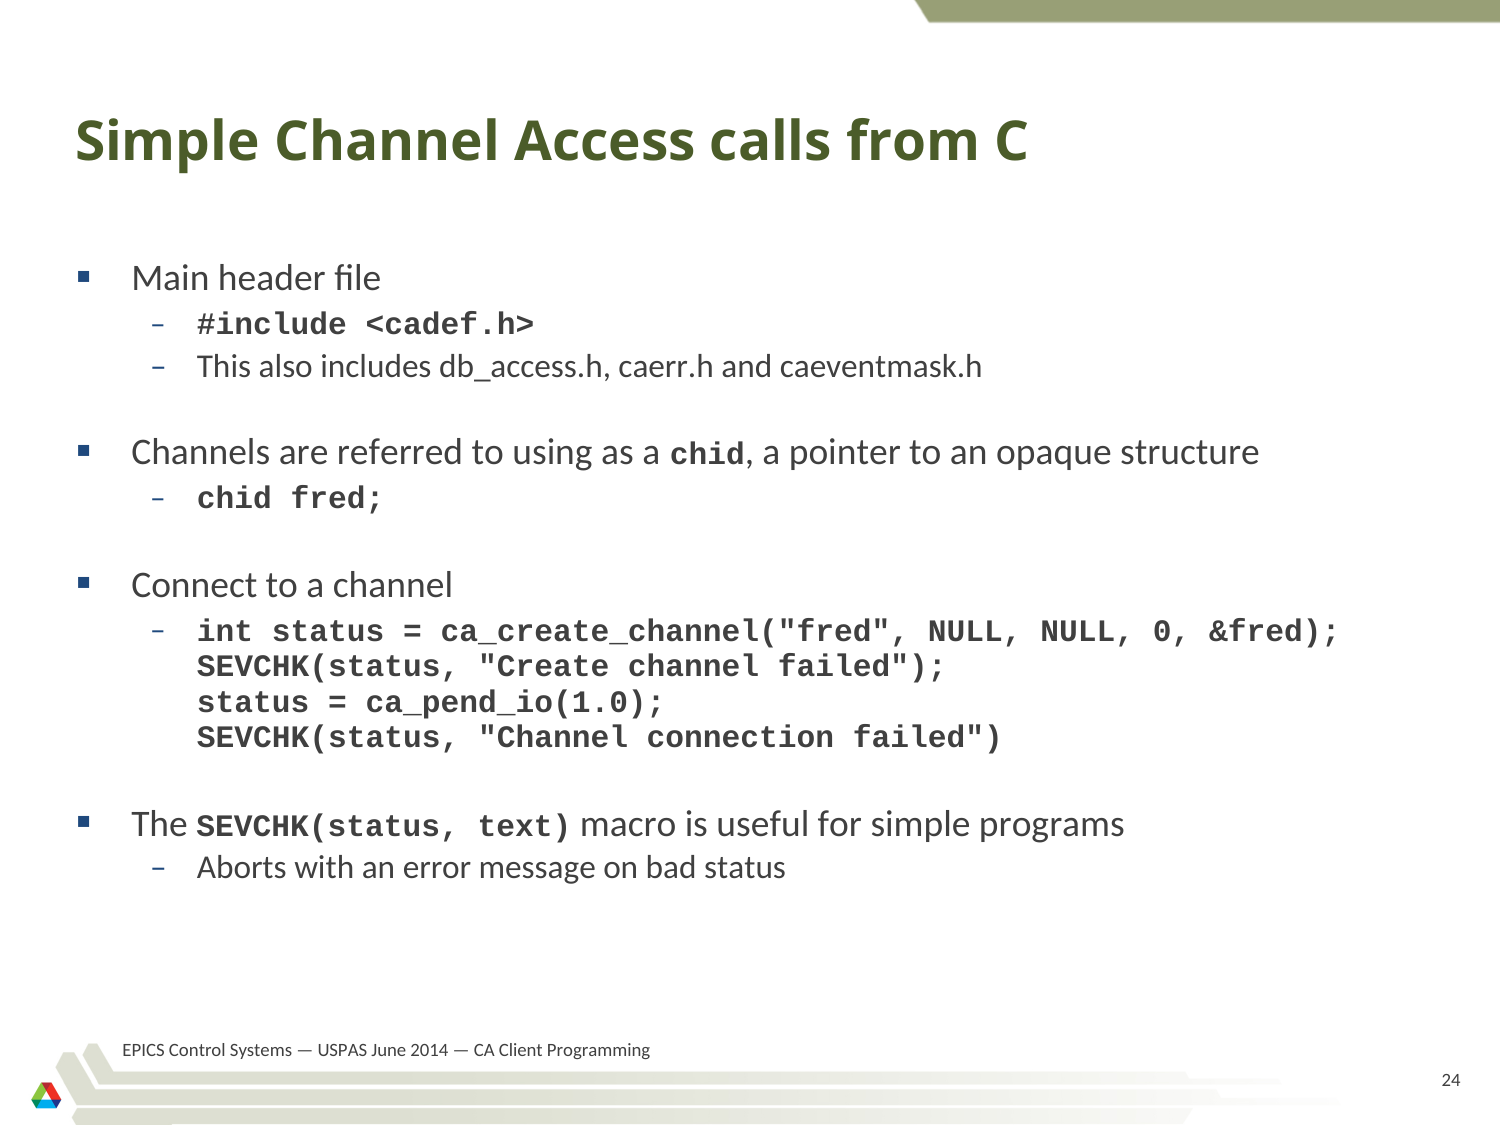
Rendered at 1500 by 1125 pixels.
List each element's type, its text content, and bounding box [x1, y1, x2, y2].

picture [0, 0, 1500, 24]
list Main header file #include <cadef.h> This also includes db_access.h, caerr.h and caeventmask.h Channels are referred to using as a chid, a pointer to an opaque structure chid fred; Connect to a channel int status = ca_create_channel("fred", NULL, NULL, 0, &fred); SEVCHK(status, "Create channel failed"); status = ca_pend_io(1.0); SEVCHK(status, "Channel connection failed") The SEVCHK(status, text) macro is useful for simple programs Aborts with an error message on bad status [75, 262, 1426, 957]
picture [0, 1037, 1500, 1125]
title Simple Channel Access calls from C [75, 45, 1426, 233]
